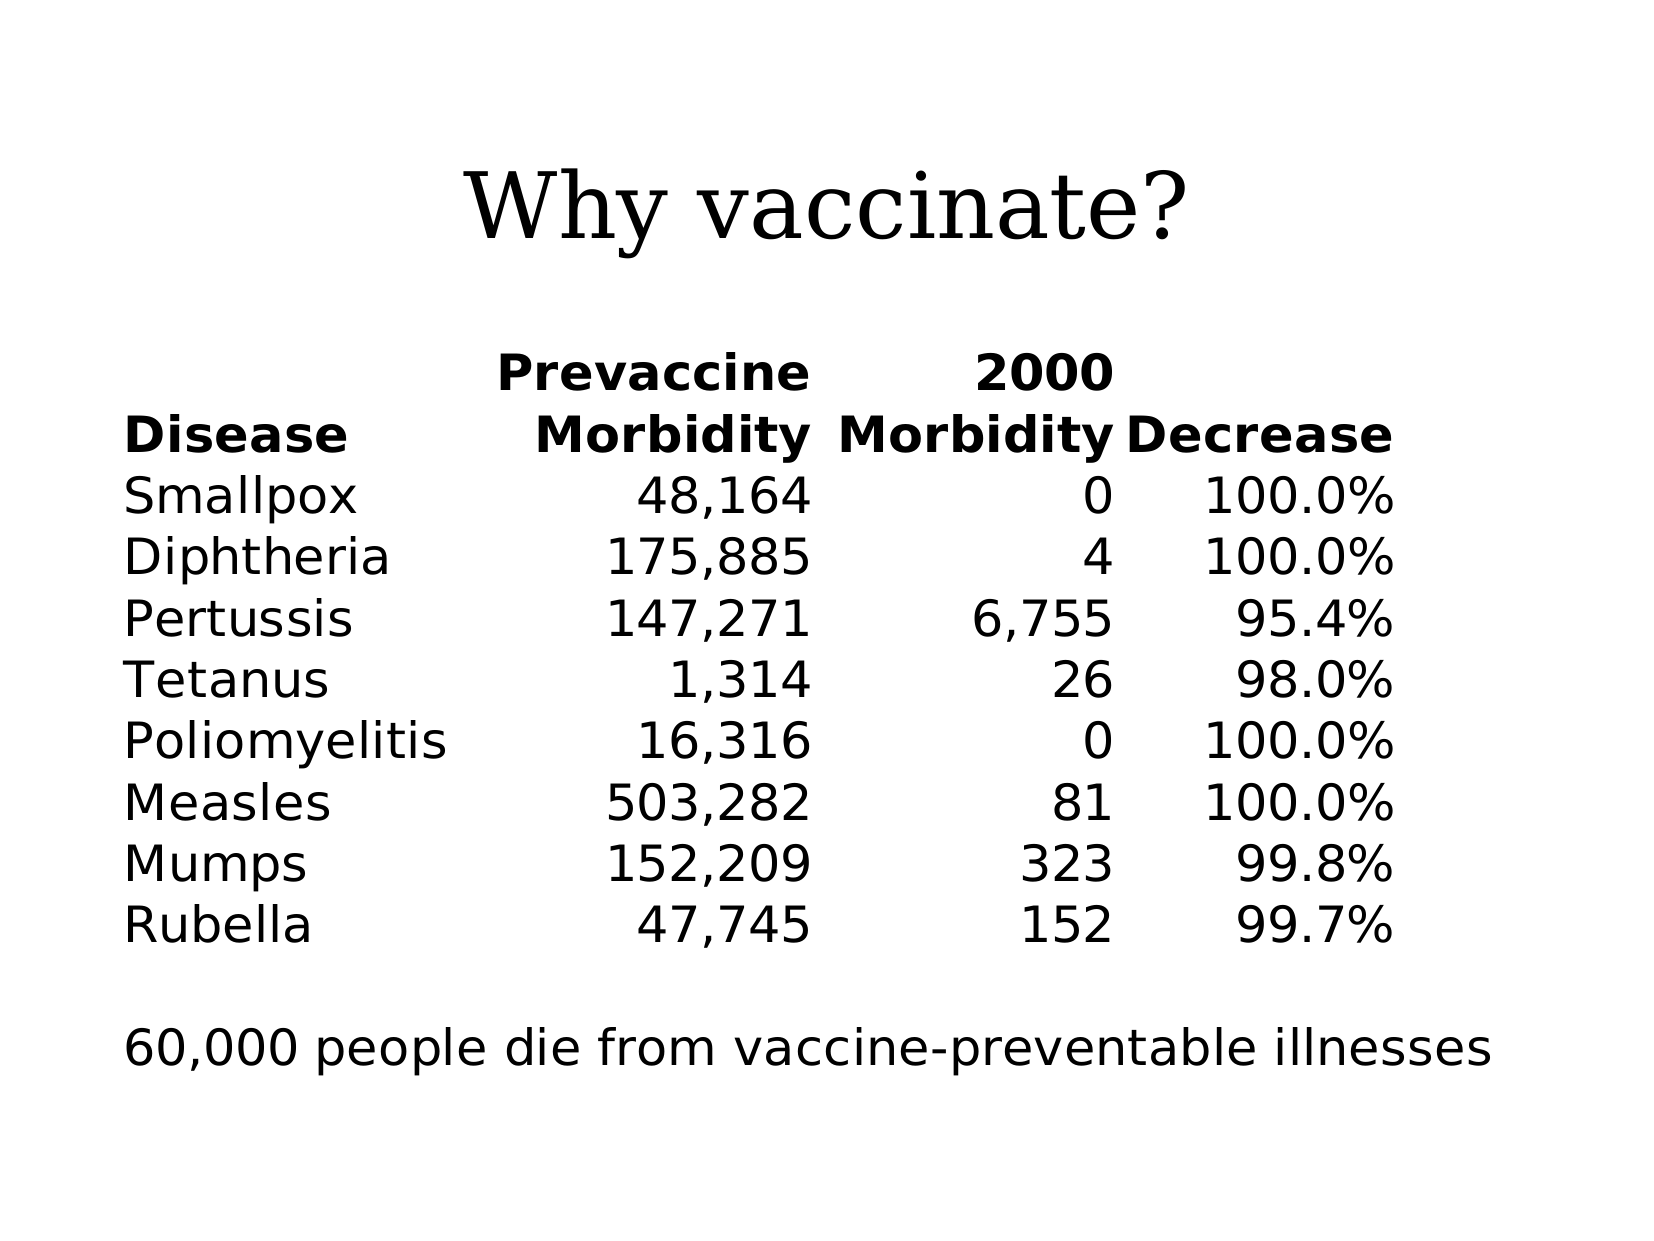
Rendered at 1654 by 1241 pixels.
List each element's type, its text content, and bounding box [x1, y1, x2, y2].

chart [121, 344, 1535, 1126]
title Why vaccinate? [121, 102, 1534, 311]
